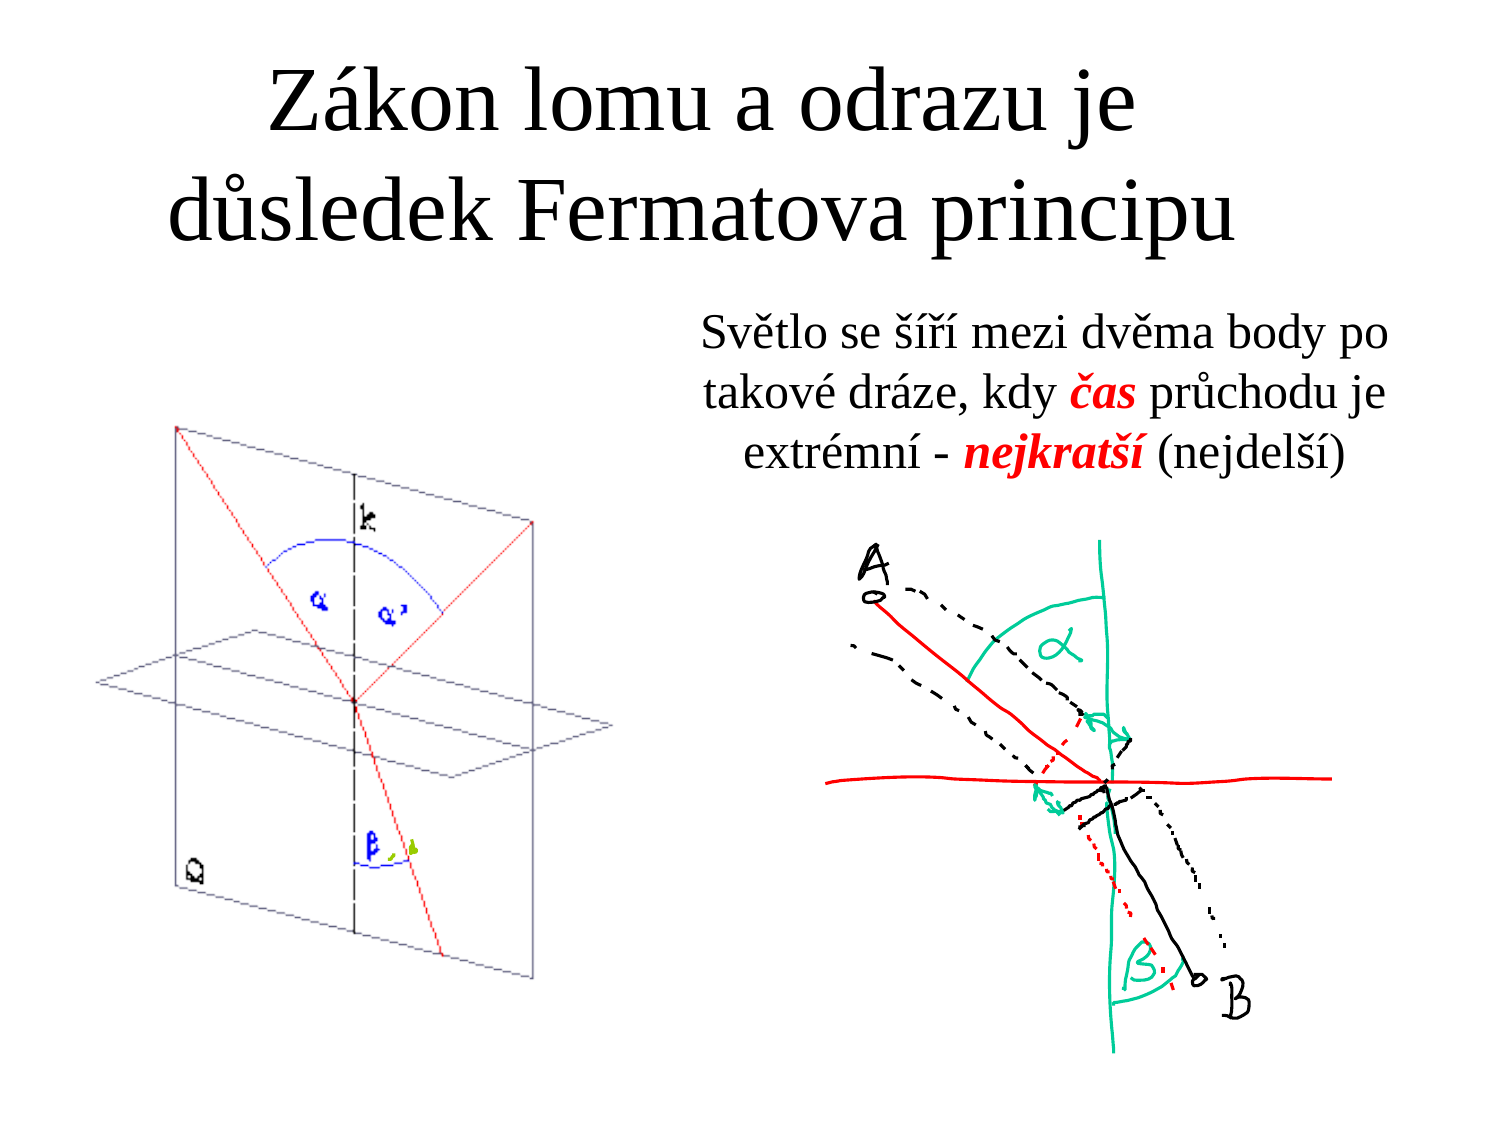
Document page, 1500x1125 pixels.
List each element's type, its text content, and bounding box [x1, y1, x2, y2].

text_box Světlo se šíří mezi dvěma body po takové dráze, kdy čas průchodu je extrémní - nejkratší (nejdelší) [667, 290, 1424, 487]
picture [53, 397, 668, 1030]
text_box Zákon lomu a odrazu je důsledek Fermatova principu [100, 30, 1306, 267]
